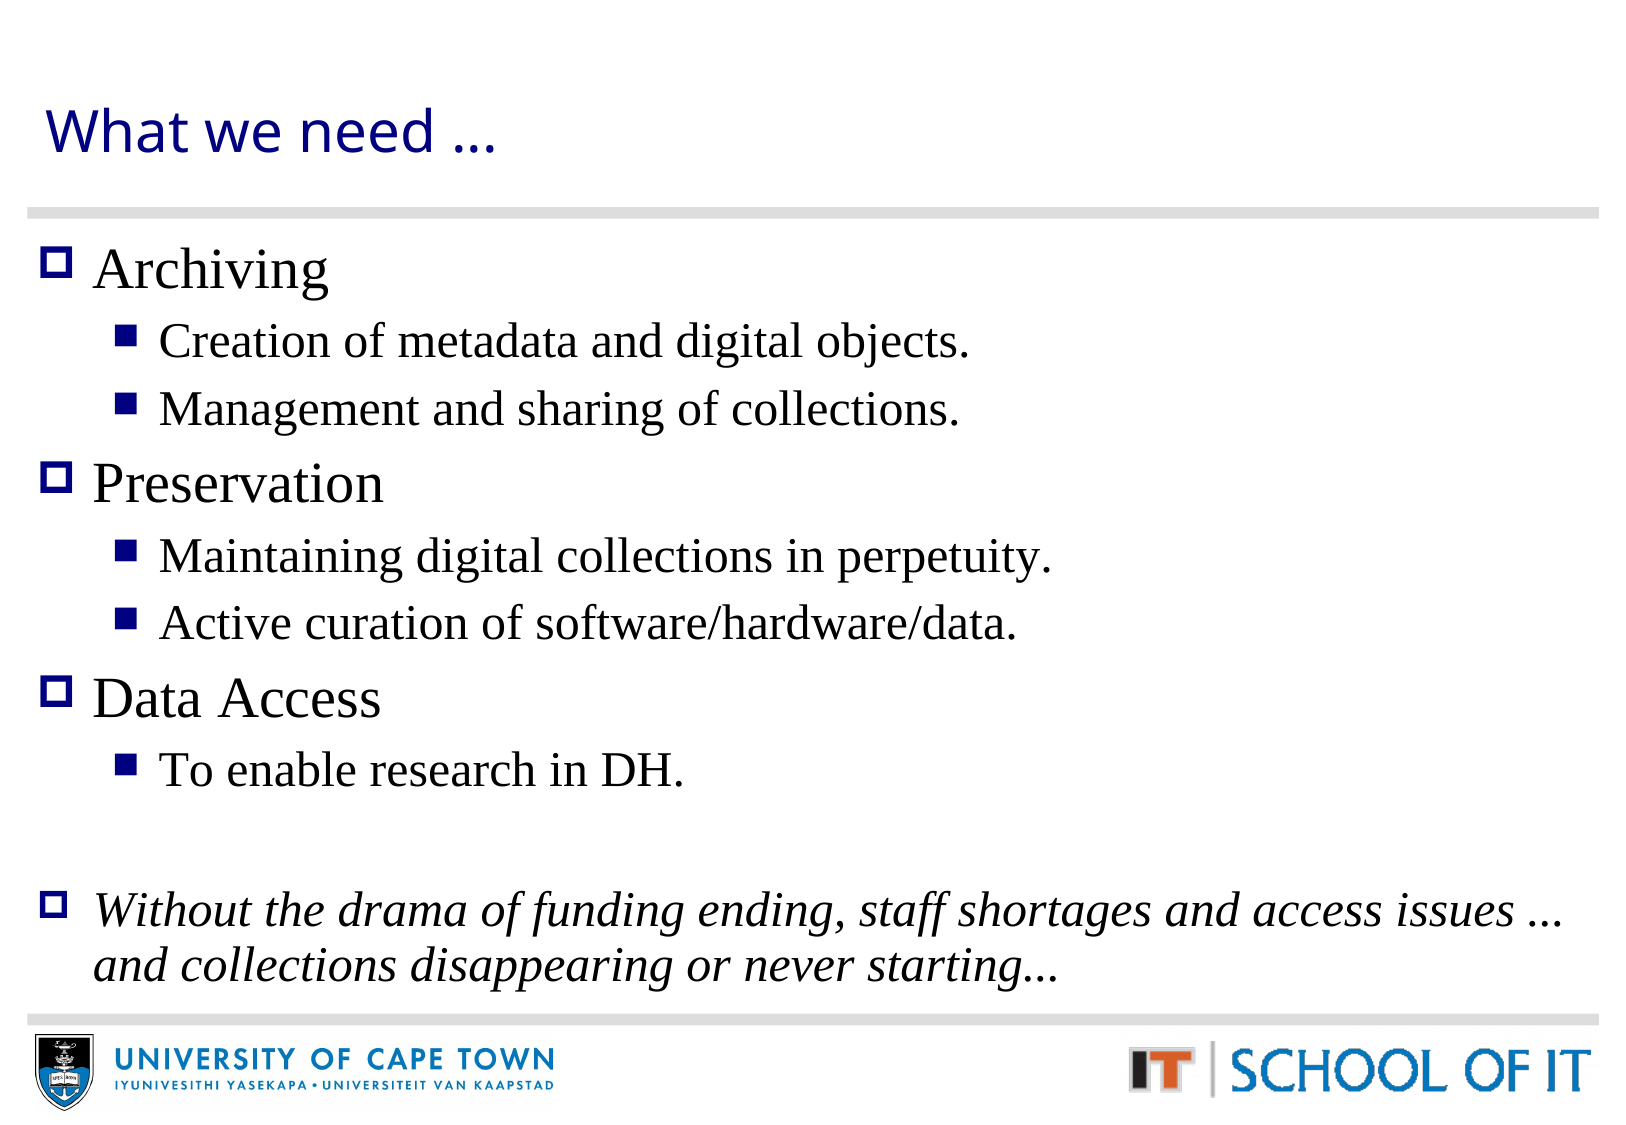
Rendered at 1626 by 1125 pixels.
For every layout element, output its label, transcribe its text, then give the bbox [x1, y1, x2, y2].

list Archiving Creation of metadata and digital objects. Management and sharing of collections. Preservation Maintaining digital collections in perpetuity. Active curation of software/hardware/data. Data Access To enable research in DH. Without the drama of funding ending, staff shortages and access issues ... and collections disappearing or never starting... [36, 236, 1579, 998]
picture [35, 1034, 553, 1111]
picture [1118, 1030, 1606, 1109]
title What we need ... [45, 66, 1583, 194]
